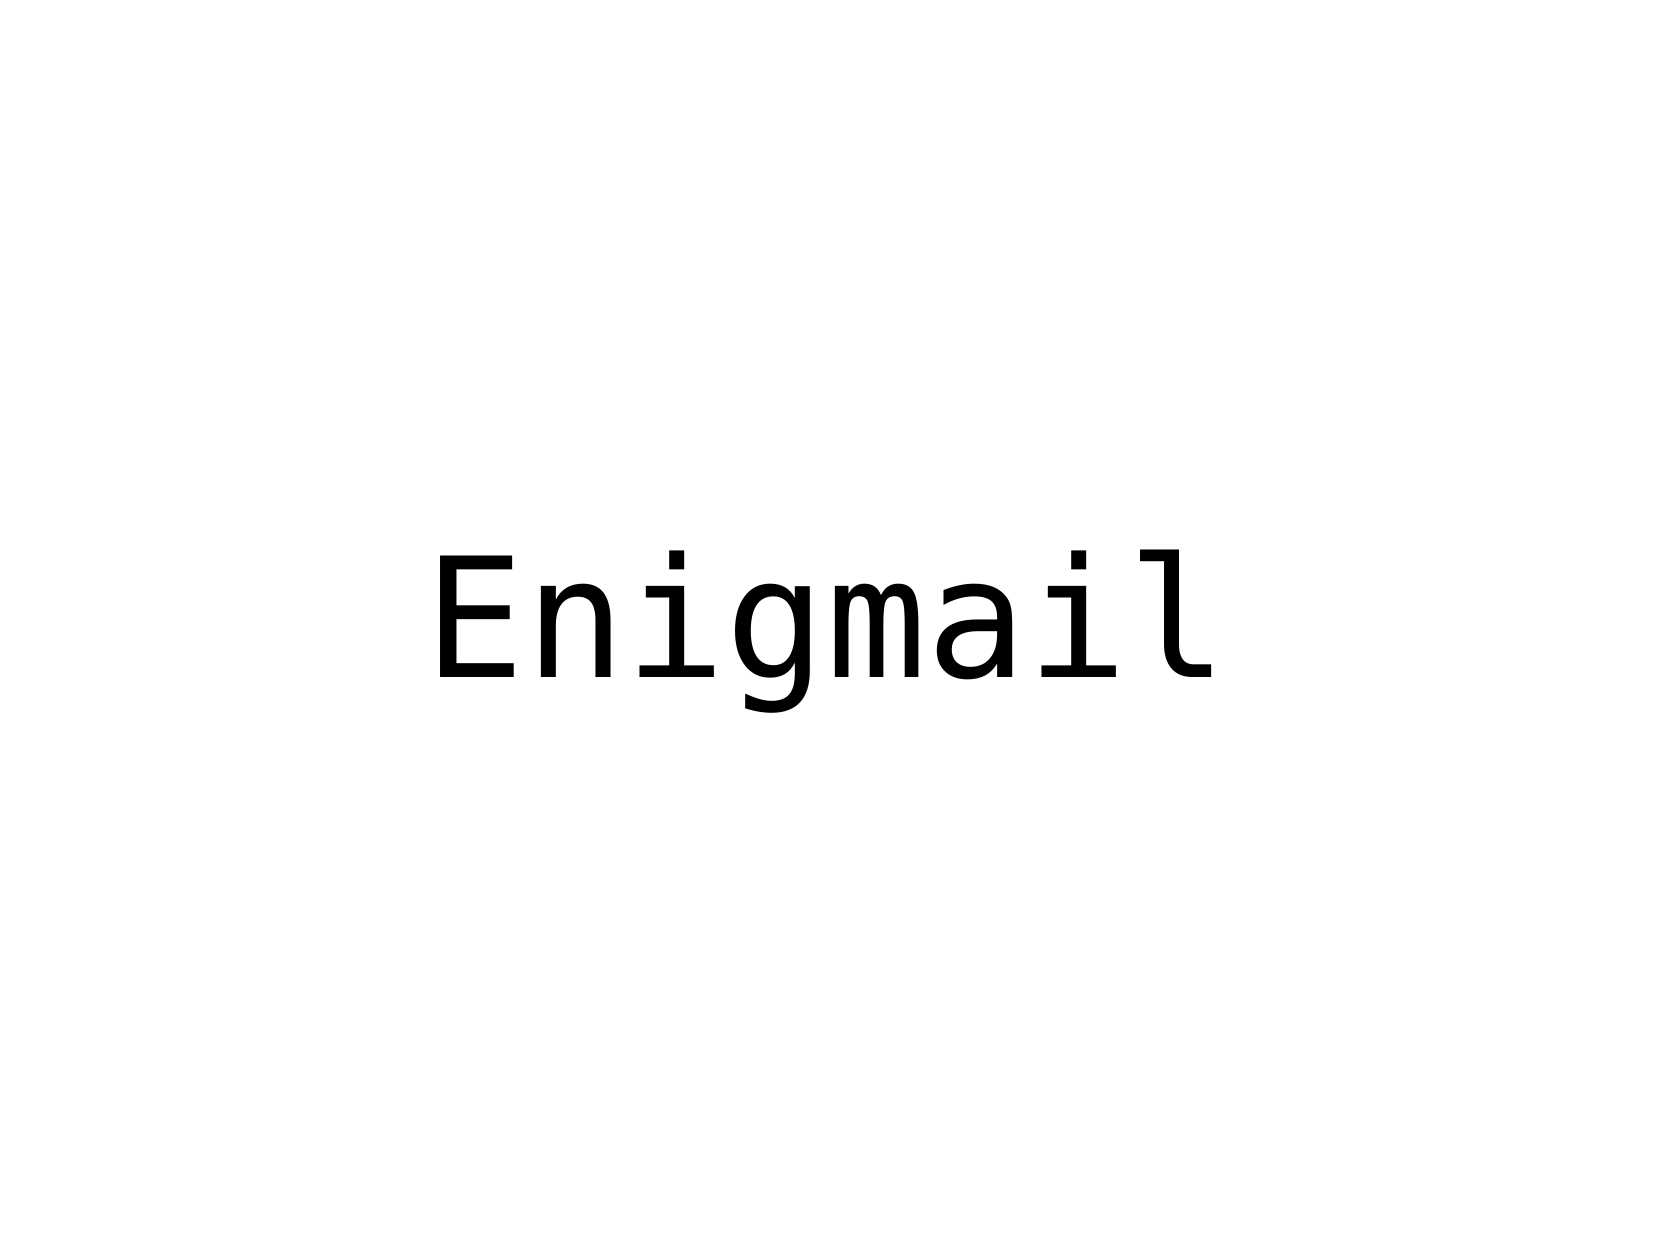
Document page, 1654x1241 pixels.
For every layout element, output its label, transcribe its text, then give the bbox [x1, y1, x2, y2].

title Enigmail [82, 523, 1571, 718]
